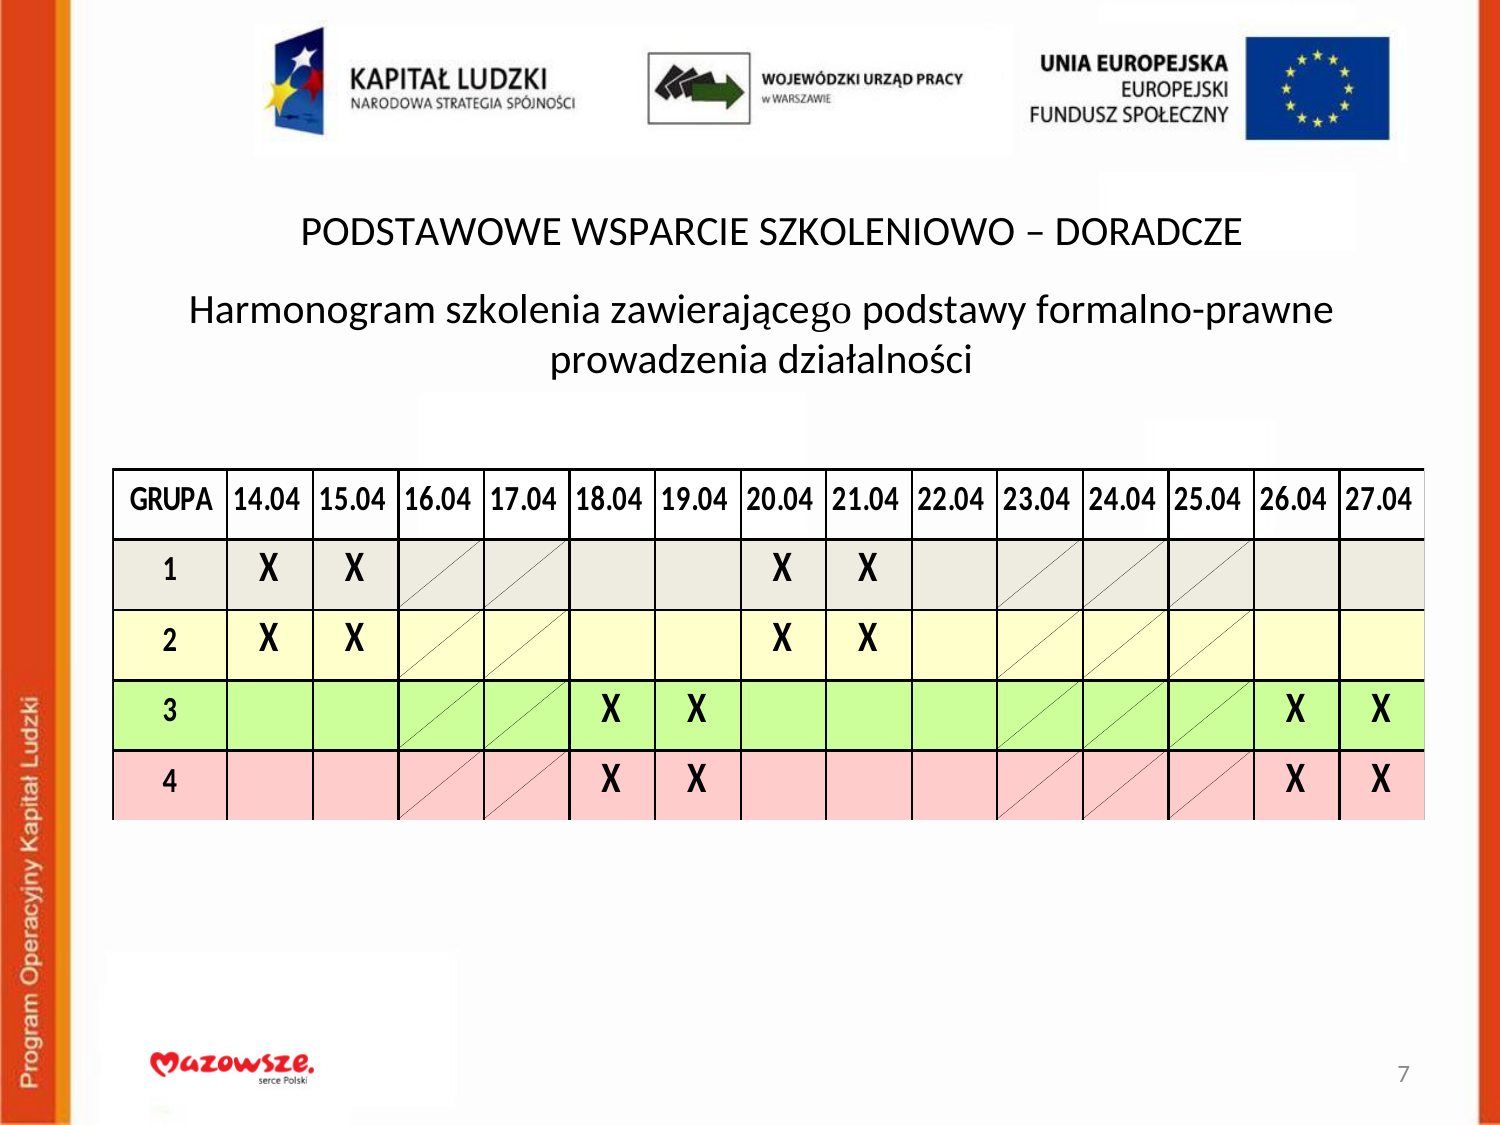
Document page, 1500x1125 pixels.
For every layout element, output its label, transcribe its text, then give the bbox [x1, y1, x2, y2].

text_box <numer> [1074, 1042, 1426, 1103]
text_box PODSTAWOWE WSPARCIE SZKOLENIOWO – DORADCZE [194, 196, 1351, 256]
chart [112, 467, 1427, 823]
title Harmonogram szkolenia zawierającego podstawy formalno-prawne prowadzenia działalności [112, 267, 1411, 398]
picture [0, 0, 1500, 1125]
